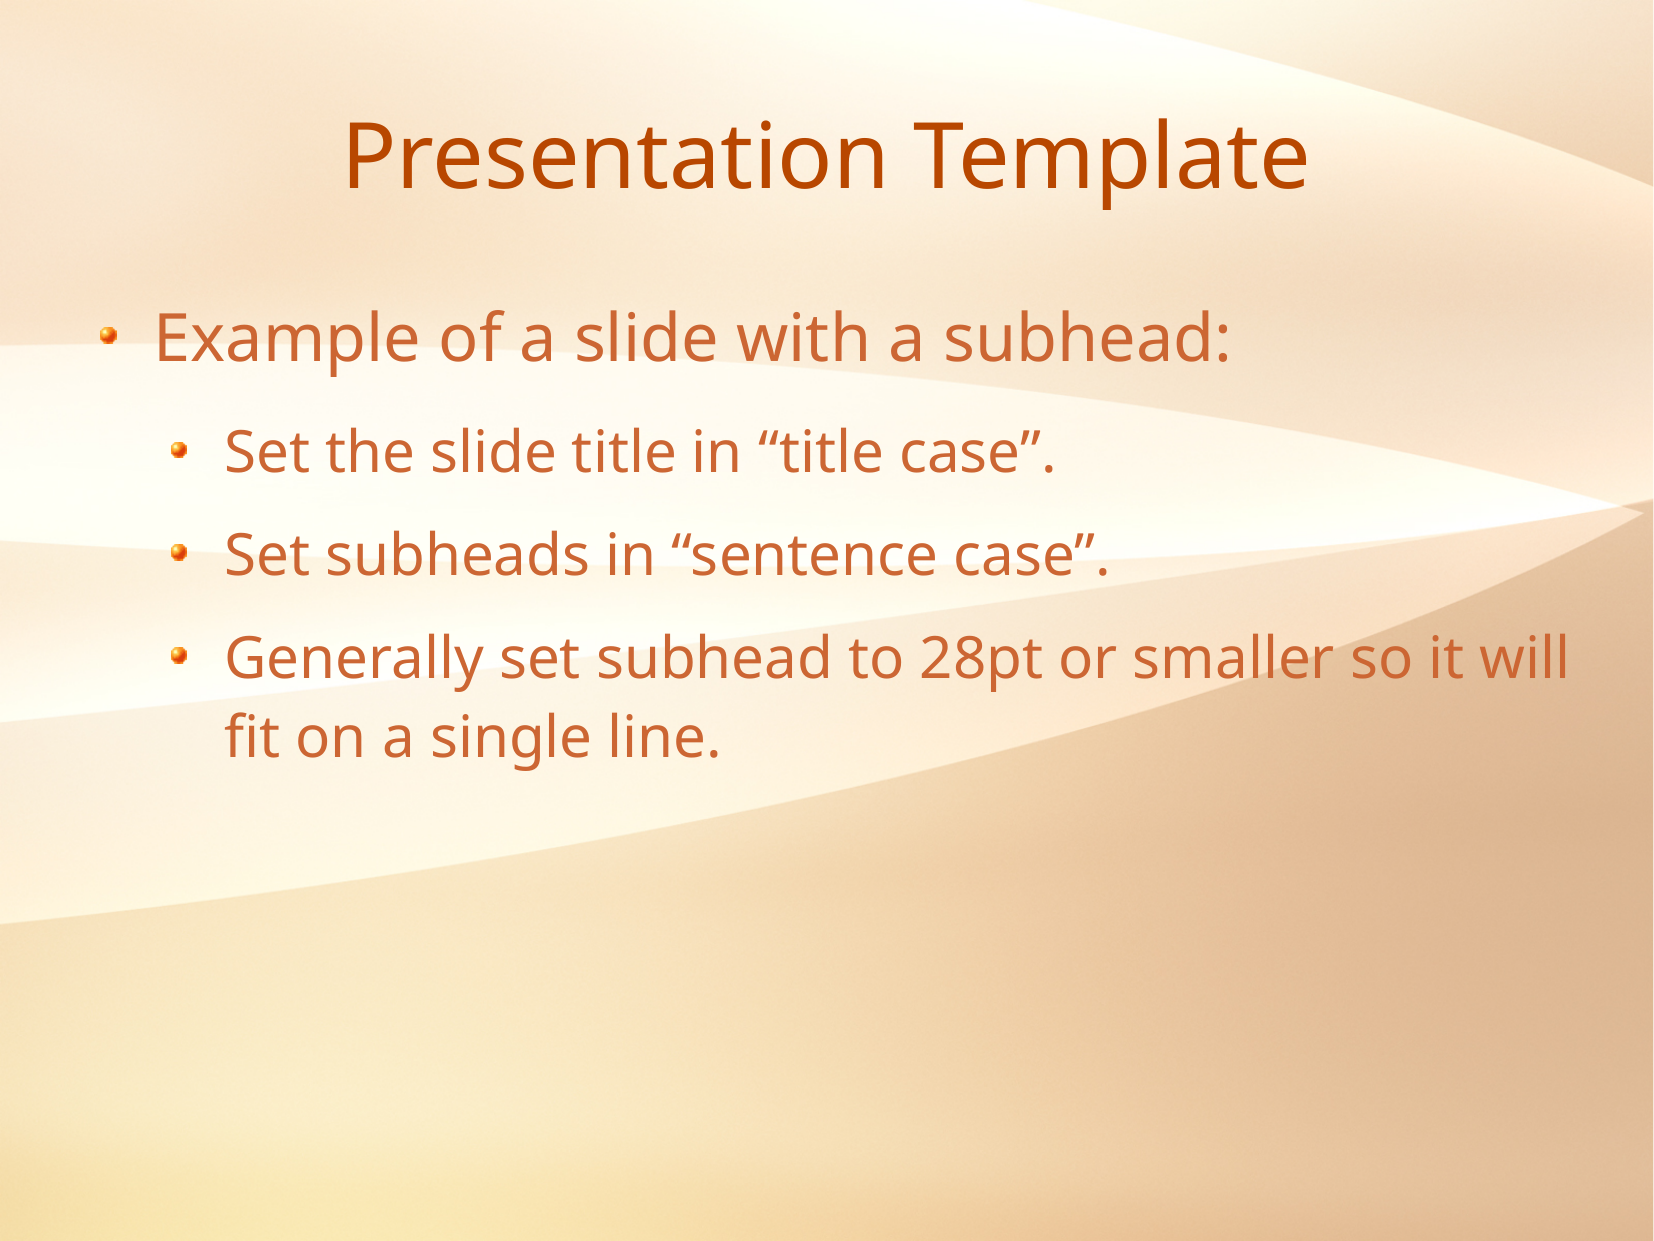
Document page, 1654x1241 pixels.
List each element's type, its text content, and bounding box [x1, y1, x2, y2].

title Presentation Template [82, 49, 1571, 257]
list Example of a slide with a subhead: Set the slide title in “title case”. Set subheads in “sentence case”. Generally set subhead to 28pt or smaller so it will fit on a single line. [82, 290, 1571, 1094]
picture [0, 0, 1654, 1241]
